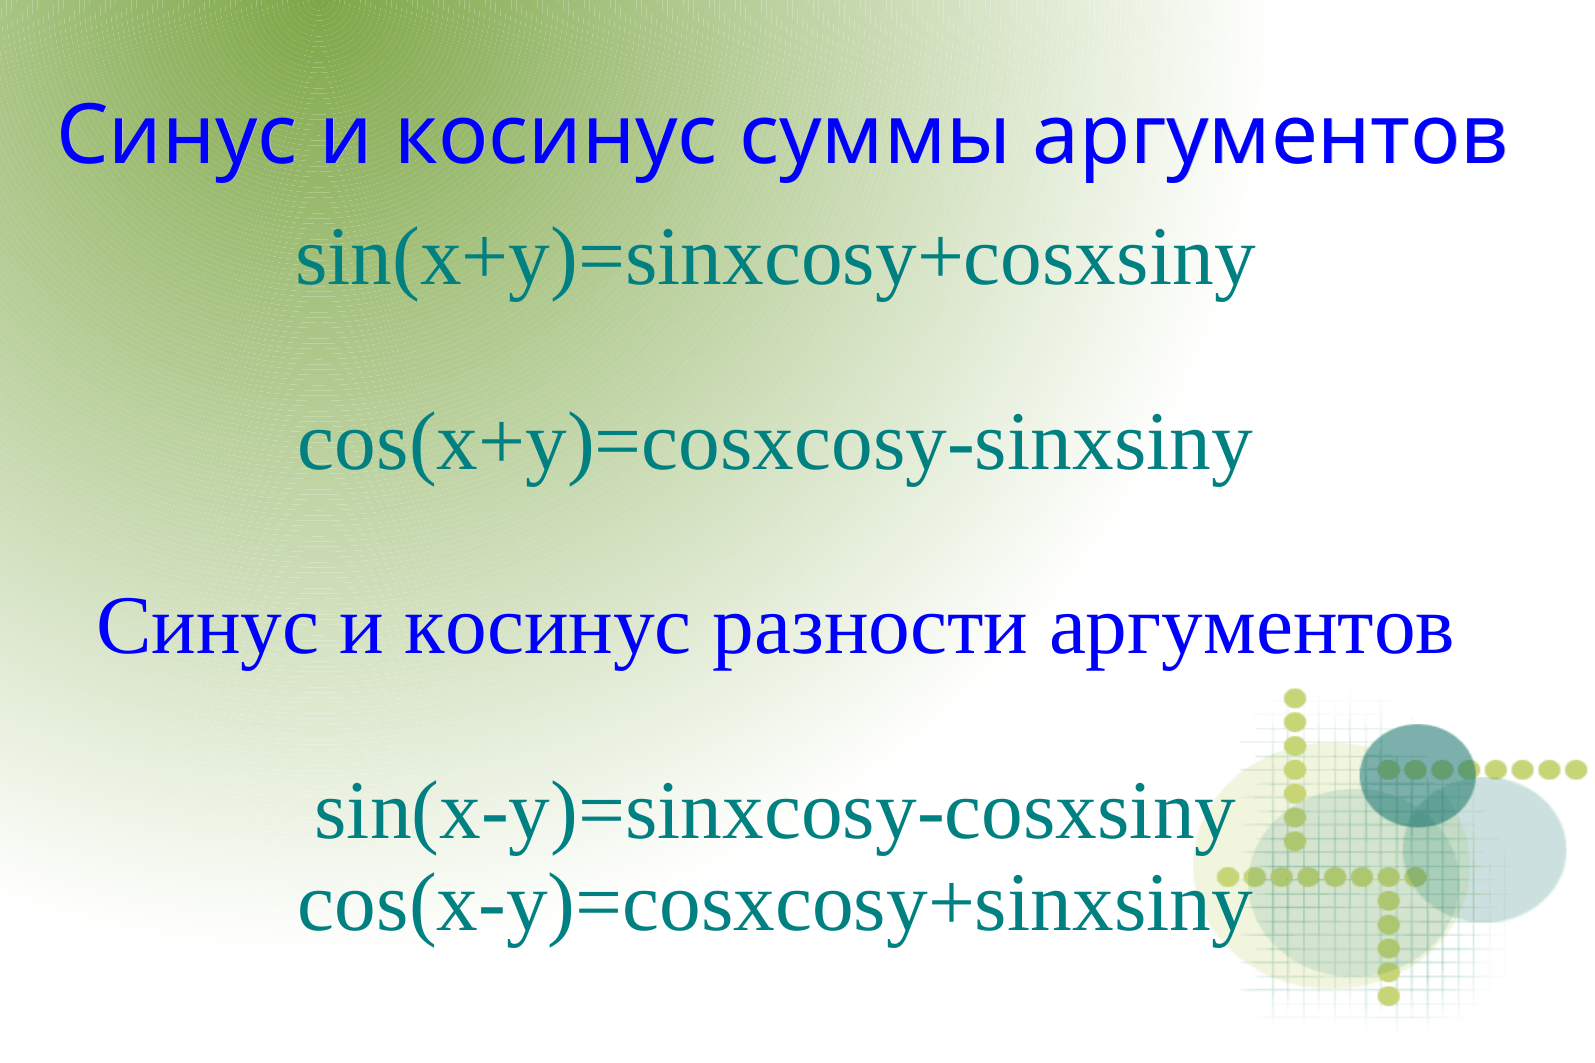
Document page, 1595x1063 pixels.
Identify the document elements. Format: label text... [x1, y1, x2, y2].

title Синус и косинус суммы аргументов [29, 42, 1515, 210]
text_box sin(x+y)=sinxcosy+cosxsiny cos(x+y)=cosxcosy-sinxsiny Синус и косинус разности аргументов sin(x-y)=sinxcosy-cosxsiny cos(x-y)=cosxcosy+sinxsiny [0, 210, 1553, 949]
picture [1180, 678, 1595, 1038]
